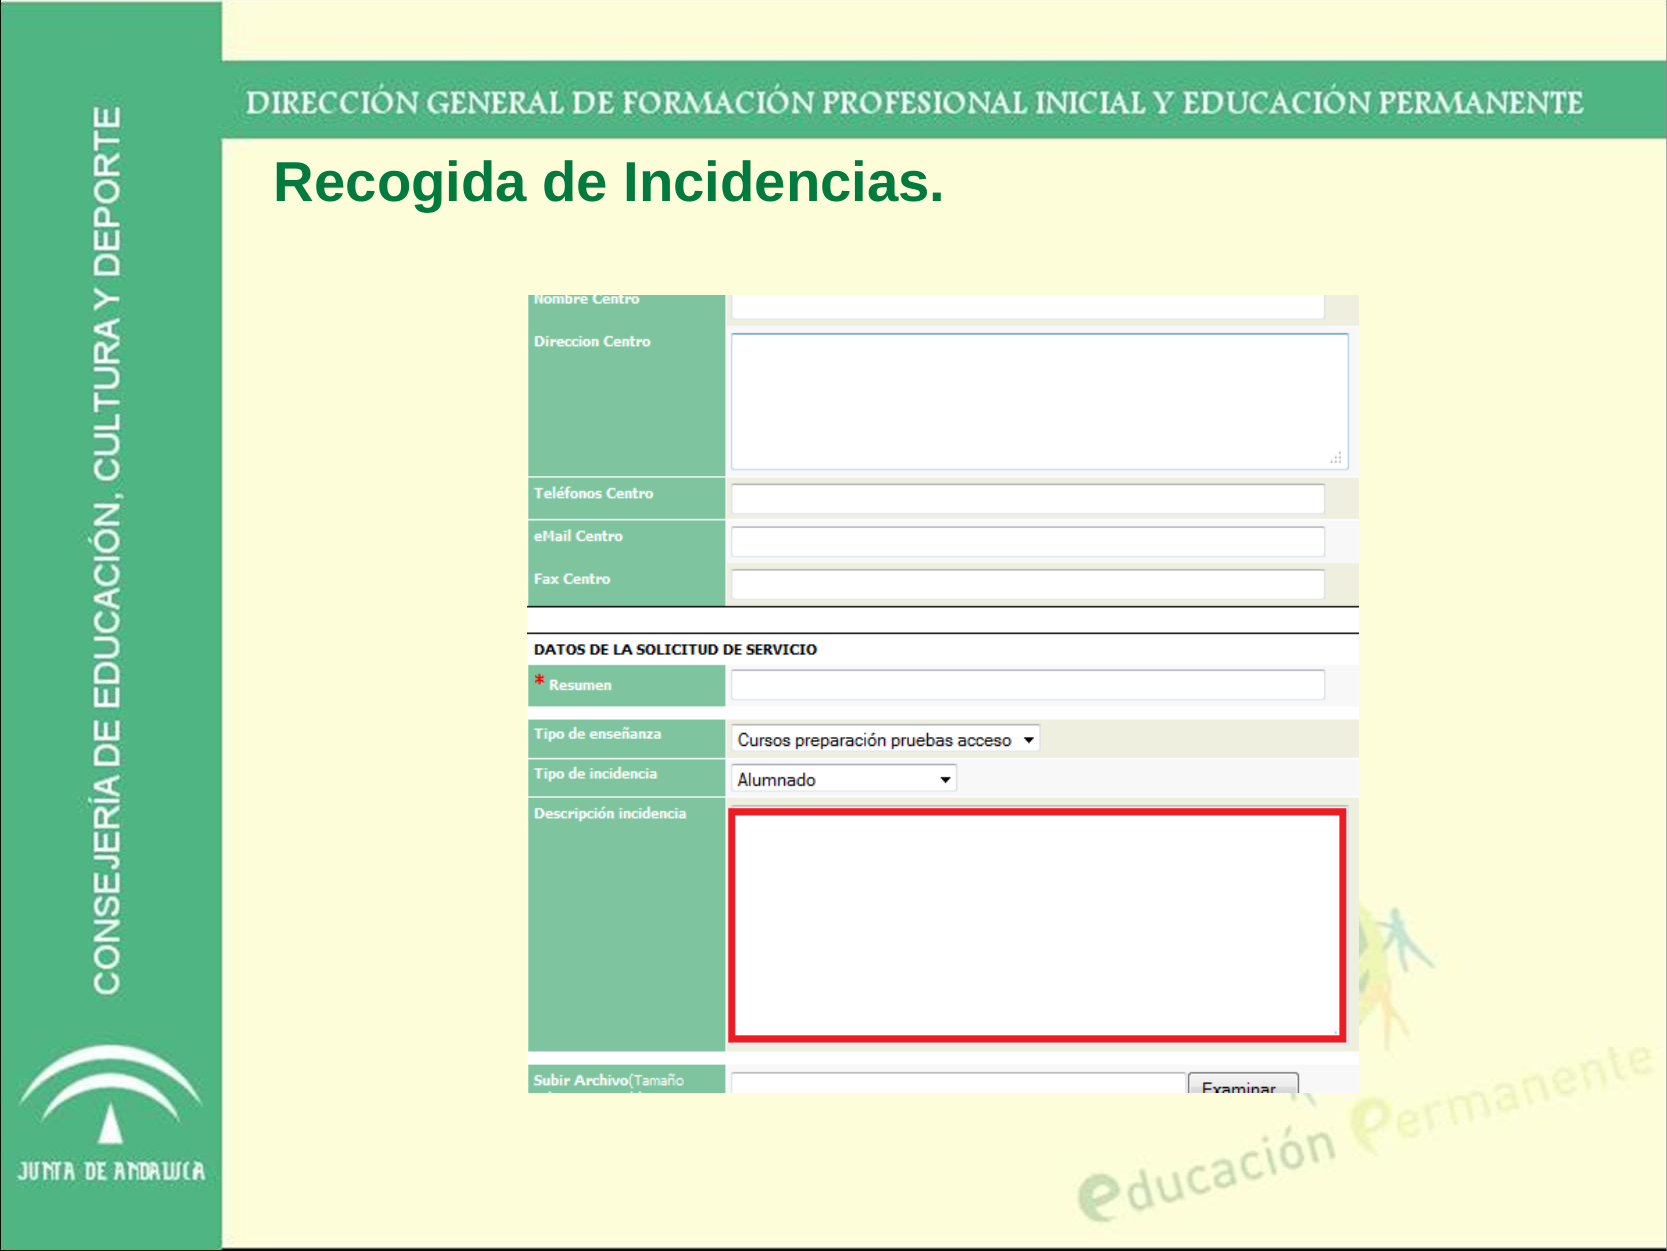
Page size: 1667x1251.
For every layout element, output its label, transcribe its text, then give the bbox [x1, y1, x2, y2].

text_box Recogida de Incidencias. [273, 150, 1594, 279]
picture [0, 0, 1667, 1251]
